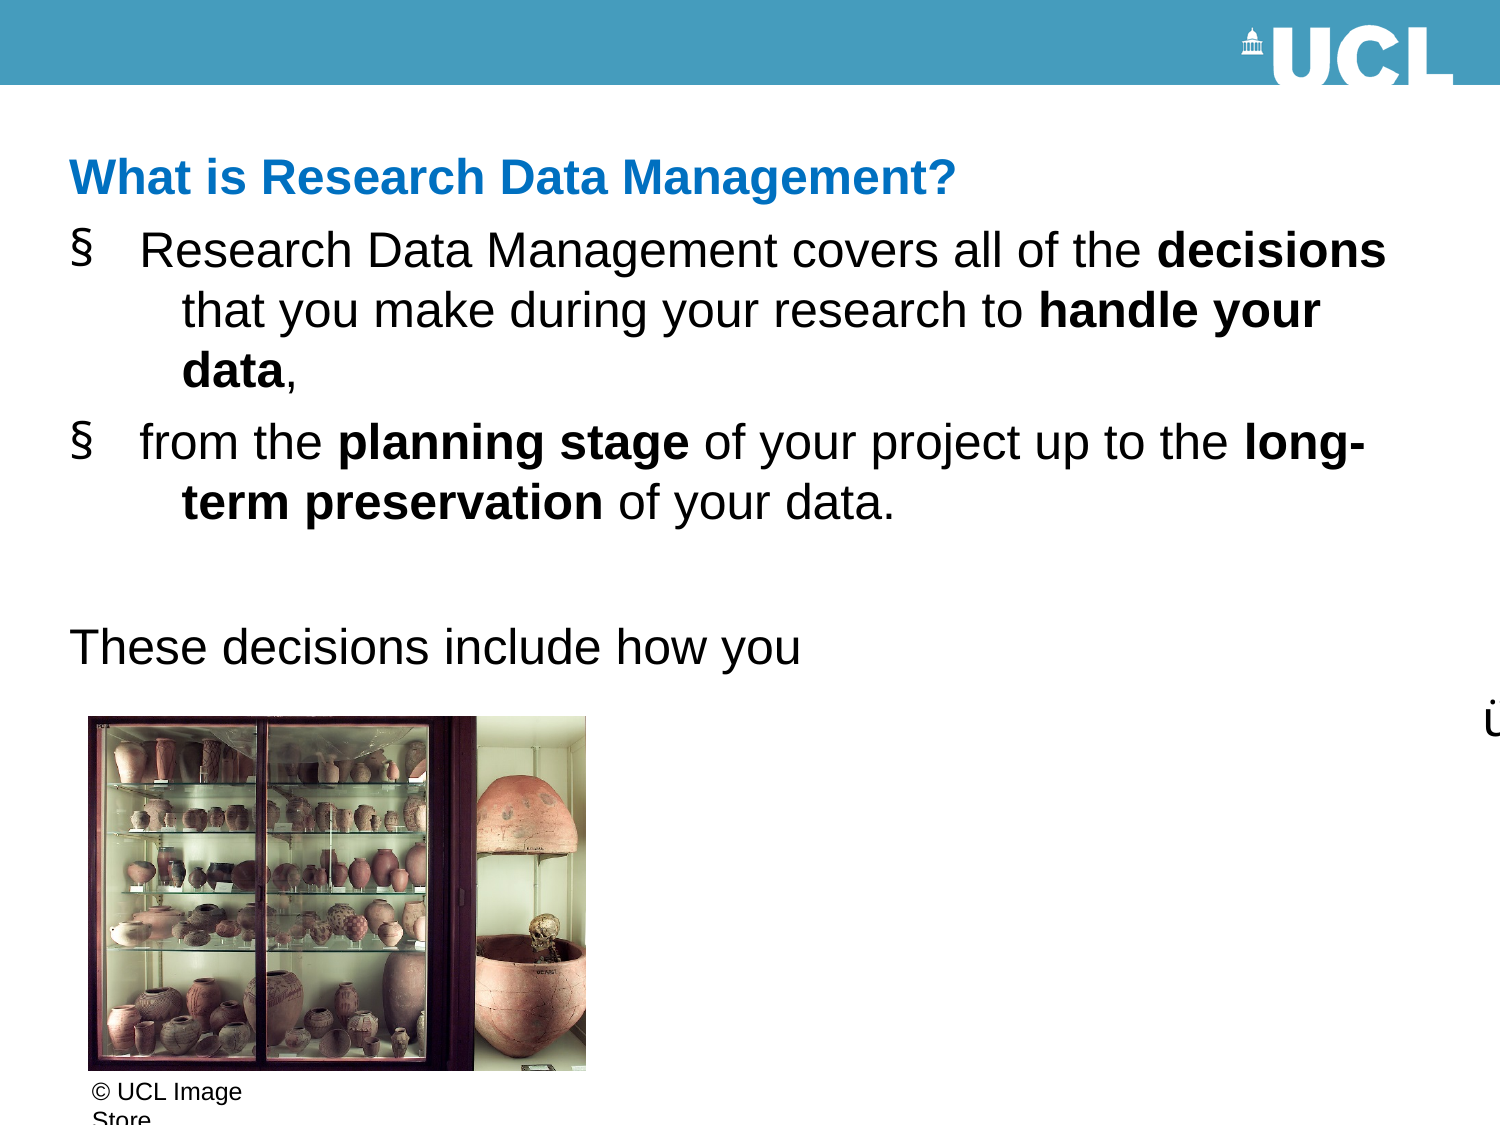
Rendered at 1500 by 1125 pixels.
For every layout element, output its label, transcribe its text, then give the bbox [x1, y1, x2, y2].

picture [88, 716, 586, 1071]
text_box © UCL Image Store [76, 1067, 325, 1115]
text_box What is Research Data Management? Research Data Management covers all of the decisions that you make during your research to handle your data, from the planning stage of your project up to the long-term preservation of your data. These decisions include how you organise, store, describe, cite, preserve, re-use data. [54, 137, 1447, 1094]
